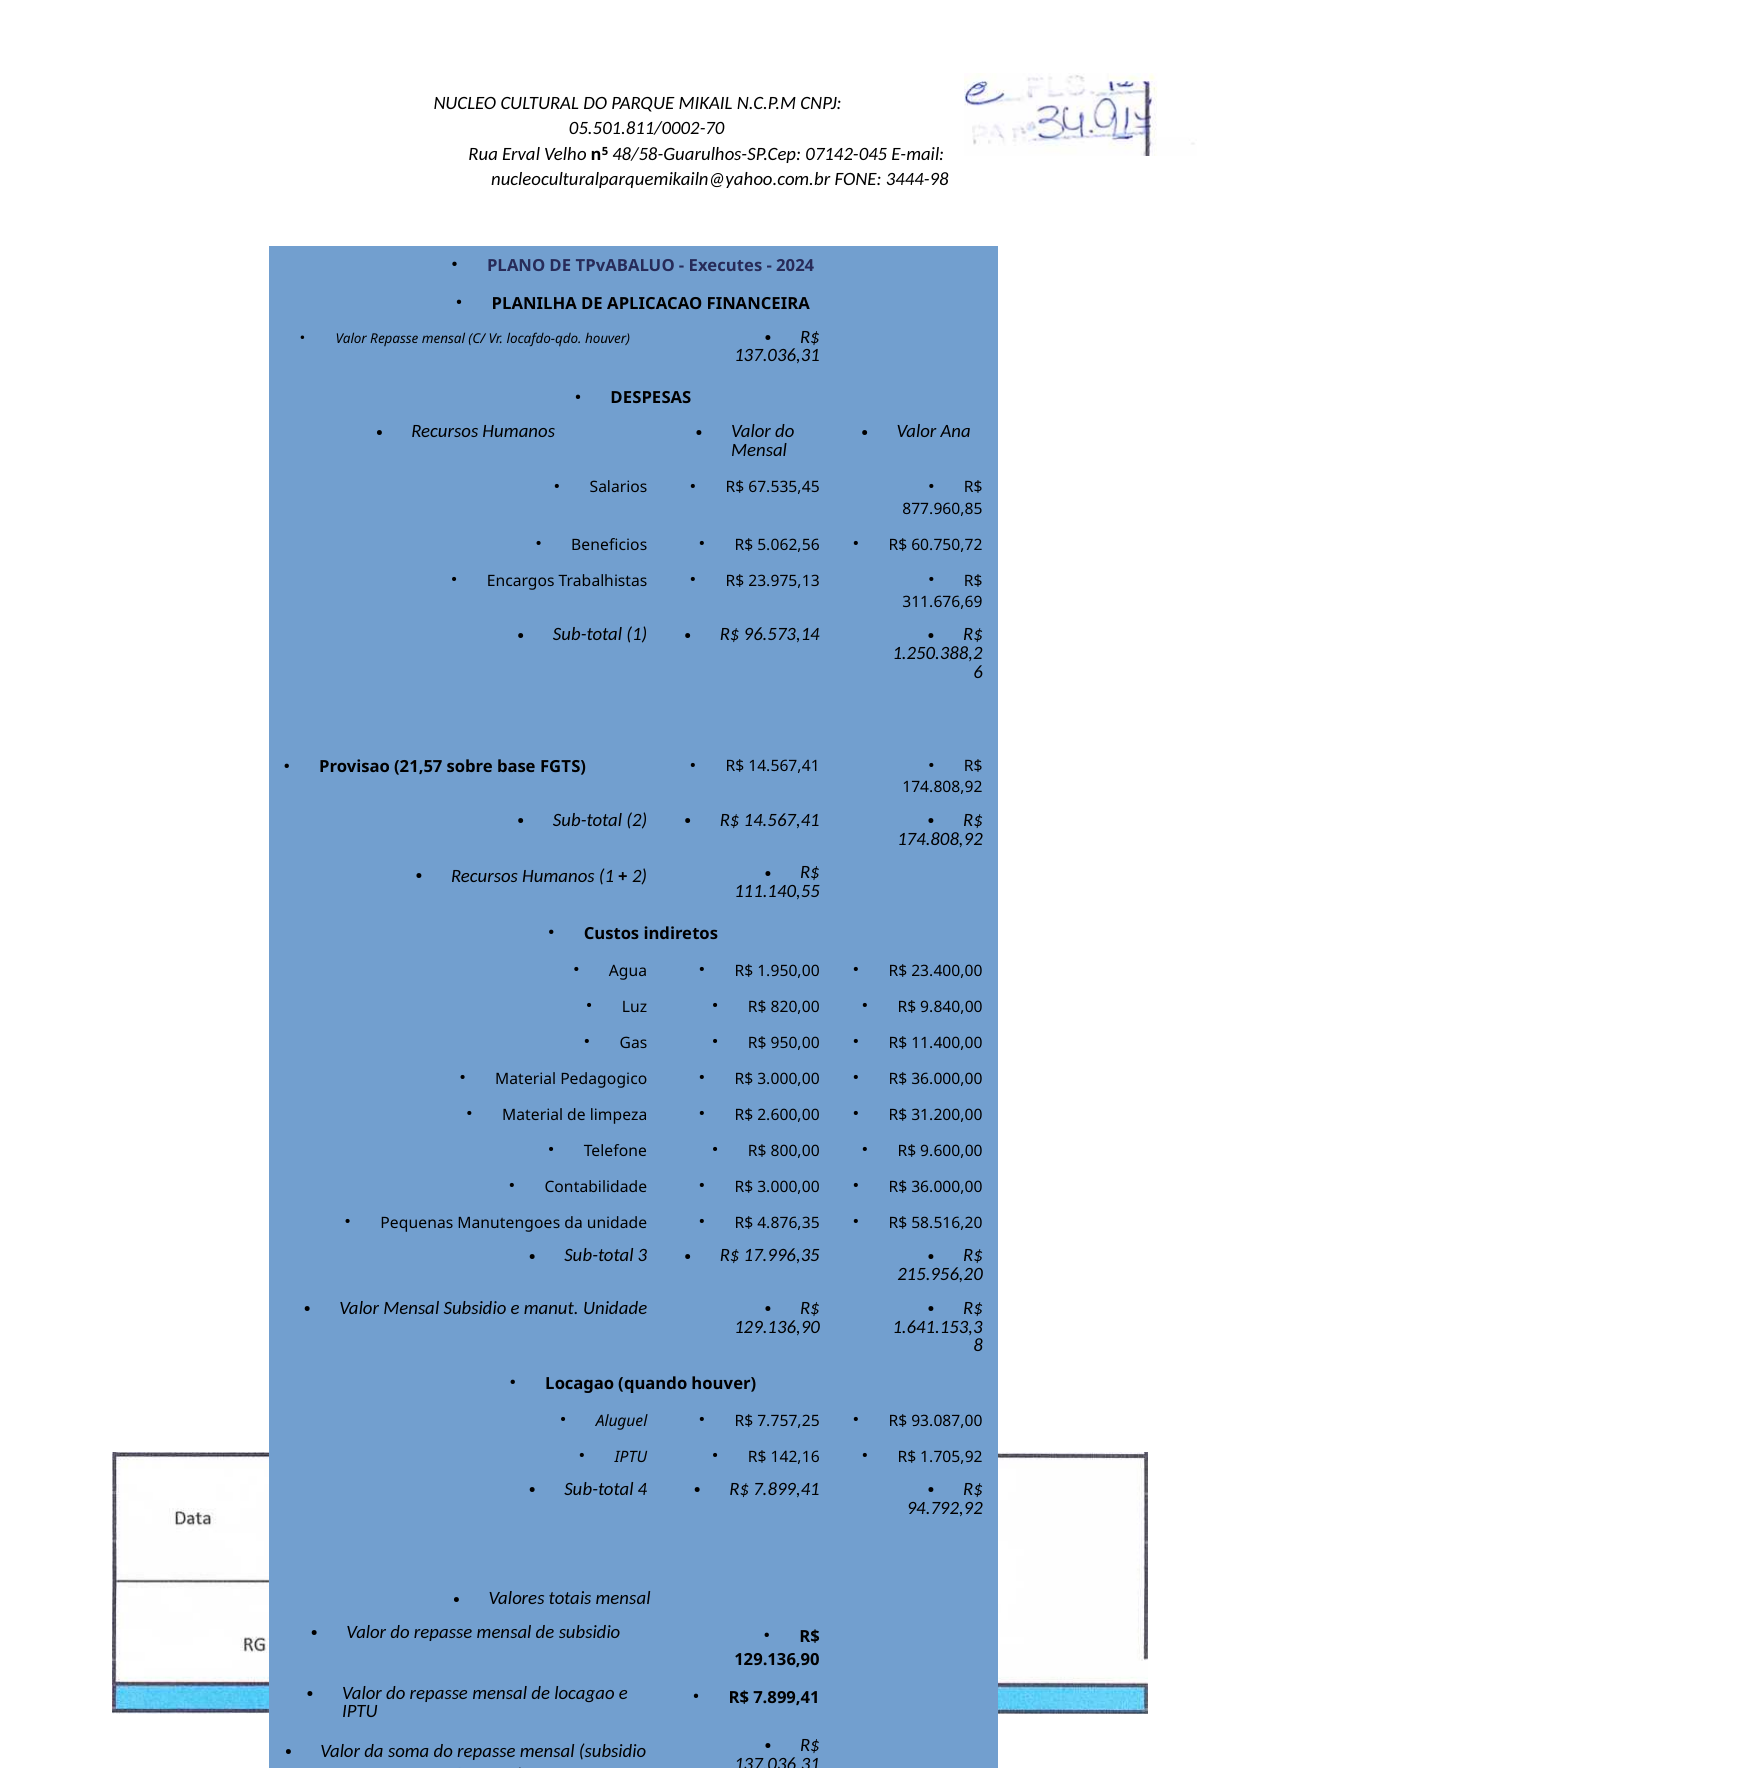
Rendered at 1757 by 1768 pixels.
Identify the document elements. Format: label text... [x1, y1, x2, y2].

table_cell Valores totais mensal [269, 1583, 835, 1617]
table_cell DESPESAS [269, 379, 998, 416]
picture [998, 1452, 1148, 1714]
table_cell R$ 3.000,00 [662, 1060, 835, 1096]
table_cell R$ 9.600,00 [835, 1132, 998, 1168]
picture [112, 1452, 269, 1714]
table_cell Beneficios [269, 526, 662, 562]
table_cell Provisao (21,57 sobre base FGTS) [269, 748, 662, 805]
table_cell IPTU [269, 1438, 662, 1474]
table_cell [835, 322, 998, 379]
table_cell Valor do repasse mensal de locagao e IPTU [269, 1678, 662, 1730]
table_cell Custos indiretos [269, 914, 998, 952]
table_cell R$ 67.535,45 [662, 469, 835, 526]
table_cell Valor Mensal Subsidio e manut. Unidade [269, 1293, 662, 1364]
table_cell R$ 36.000,00 [835, 1060, 998, 1096]
table_cell R$ 58.516,20 [835, 1204, 998, 1241]
table_cell R$ 137.036,31 [662, 1730, 835, 1768]
table_cell R$ 11.400,00 [835, 1024, 998, 1060]
table_cell R$ 129.136,90 [662, 1617, 835, 1678]
table_cell R$ 1.950,00 [662, 952, 835, 988]
table_cell R$ 215.956,20 [835, 1241, 998, 1293]
table_cell Material Pedagogico [269, 1060, 662, 1096]
table_cell R$ 60.750,72 [835, 526, 998, 562]
table_cell Gas [269, 1024, 662, 1060]
table_cell R$ 23.400,00 [835, 952, 998, 988]
table_cell R$ 2.600,00 [662, 1096, 835, 1132]
table_cell R$ 174.808,92 [835, 748, 998, 805]
table_cell R$ 1.250.388,26 [835, 620, 998, 691]
table_cell Valor da soma do repasse mensal (subsidio e locagao) [269, 1730, 662, 1768]
table_cell Encargos Trabalhistas [269, 562, 662, 620]
table_cell R$ 111.140,55 [662, 857, 835, 914]
table_cell Material de limpeza [269, 1096, 662, 1132]
table_cell R$ 5.062,56 [662, 526, 835, 562]
table_cell R$ 93.087,00 [835, 1402, 998, 1438]
table_cell Contabilidade [269, 1168, 662, 1204]
table_cell R$ 1.641.153,38 [835, 1293, 998, 1364]
table_cell R$ 1.705,92 [835, 1438, 998, 1474]
table_cell R$ 36.000,00 [835, 1168, 998, 1204]
table_cell [269, 691, 662, 748]
table_cell R$ 94.792,92 [835, 1474, 998, 1527]
table_cell R$ 7.757,25 [662, 1402, 835, 1438]
table_cell R$ 7.899,41 [662, 1474, 835, 1527]
table_cell R$ 31.200,00 [835, 1096, 998, 1132]
table_cell Valor do Mensal [662, 416, 835, 469]
table_cell R$ 142,16 [662, 1438, 835, 1474]
table_cell Telefone [269, 1132, 662, 1168]
table_cell Sub-total 4 [269, 1474, 662, 1527]
table_cell R$ 311.676,69 [835, 562, 998, 620]
table_cell R$ 14.567,41 [662, 805, 835, 857]
table_cell Sub-total (1) [269, 620, 662, 691]
table_cell Locagao (quando houver) [269, 1364, 998, 1402]
table_cell R$ 7.899,41 [662, 1678, 835, 1730]
table_cell [835, 1583, 998, 1768]
table_cell R$ 820,00 [662, 988, 835, 1024]
table_cell [662, 691, 835, 748]
table_header PLANO DE TPvABALUO - Executes - 2024 [269, 246, 998, 284]
table_cell R$ 800,00 [662, 1132, 835, 1168]
table_cell R$ 4.876,35 [662, 1204, 835, 1241]
picture [964, 73, 1197, 156]
table_cell R$ 3.000,00 [662, 1168, 835, 1204]
table_cell Recursos Humanos [269, 416, 662, 469]
table_cell [835, 691, 998, 748]
table_cell R$ 129.136,90 [662, 1293, 835, 1364]
text_box NUCLEO CULTURAL DO PARQUE MIKAIL N.C.P.M CNPJ: 05.501.811/0002-70 Rua Erval Velho n5 48/58-Guarulhos-SP.Cep: 07142-045 E-mail: nucleoculturalparquemikailn@yahoo.com.br FONE: 3444-98 [385, 88, 949, 191]
table_cell R$ 23.975,13 [662, 562, 835, 620]
table_cell Salarios [269, 469, 662, 526]
table_cell Aluguel [269, 1402, 662, 1438]
table_cell R$ 17.996,35 [662, 1241, 835, 1293]
table_cell R$ 950,00 [662, 1024, 835, 1060]
table_cell R$ 174.808,92 [835, 805, 998, 857]
table_cell [269, 1527, 998, 1583]
table_cell Recursos Humanos (1 + 2) [269, 857, 662, 914]
table_cell Valor do repasse mensal de subsidio [269, 1617, 662, 1678]
table_cell Sub-total 3 [269, 1241, 662, 1293]
table_cell R$ 14.567,41 [662, 748, 835, 805]
table_cell R$ 137.036,31 [662, 322, 835, 379]
table_cell R$ 9.840,00 [835, 988, 998, 1024]
table_cell [835, 857, 998, 914]
table_cell PLANILHA DE APLICACAO FINANCEIRA [269, 284, 998, 322]
table_cell R$ 877.960,85 [835, 469, 998, 526]
table_cell Pequenas Manutengoes da unidade [269, 1204, 662, 1241]
table_cell Valor Ana [835, 416, 998, 469]
table_cell Sub-total (2) [269, 805, 662, 857]
table_cell R$ 96.573,14 [662, 620, 835, 691]
table_cell Valor Repasse mensal (C/ Vr. locafdo-qdo. houver) [269, 322, 662, 379]
table_cell Luz [269, 988, 662, 1024]
table_cell Agua [269, 952, 662, 988]
